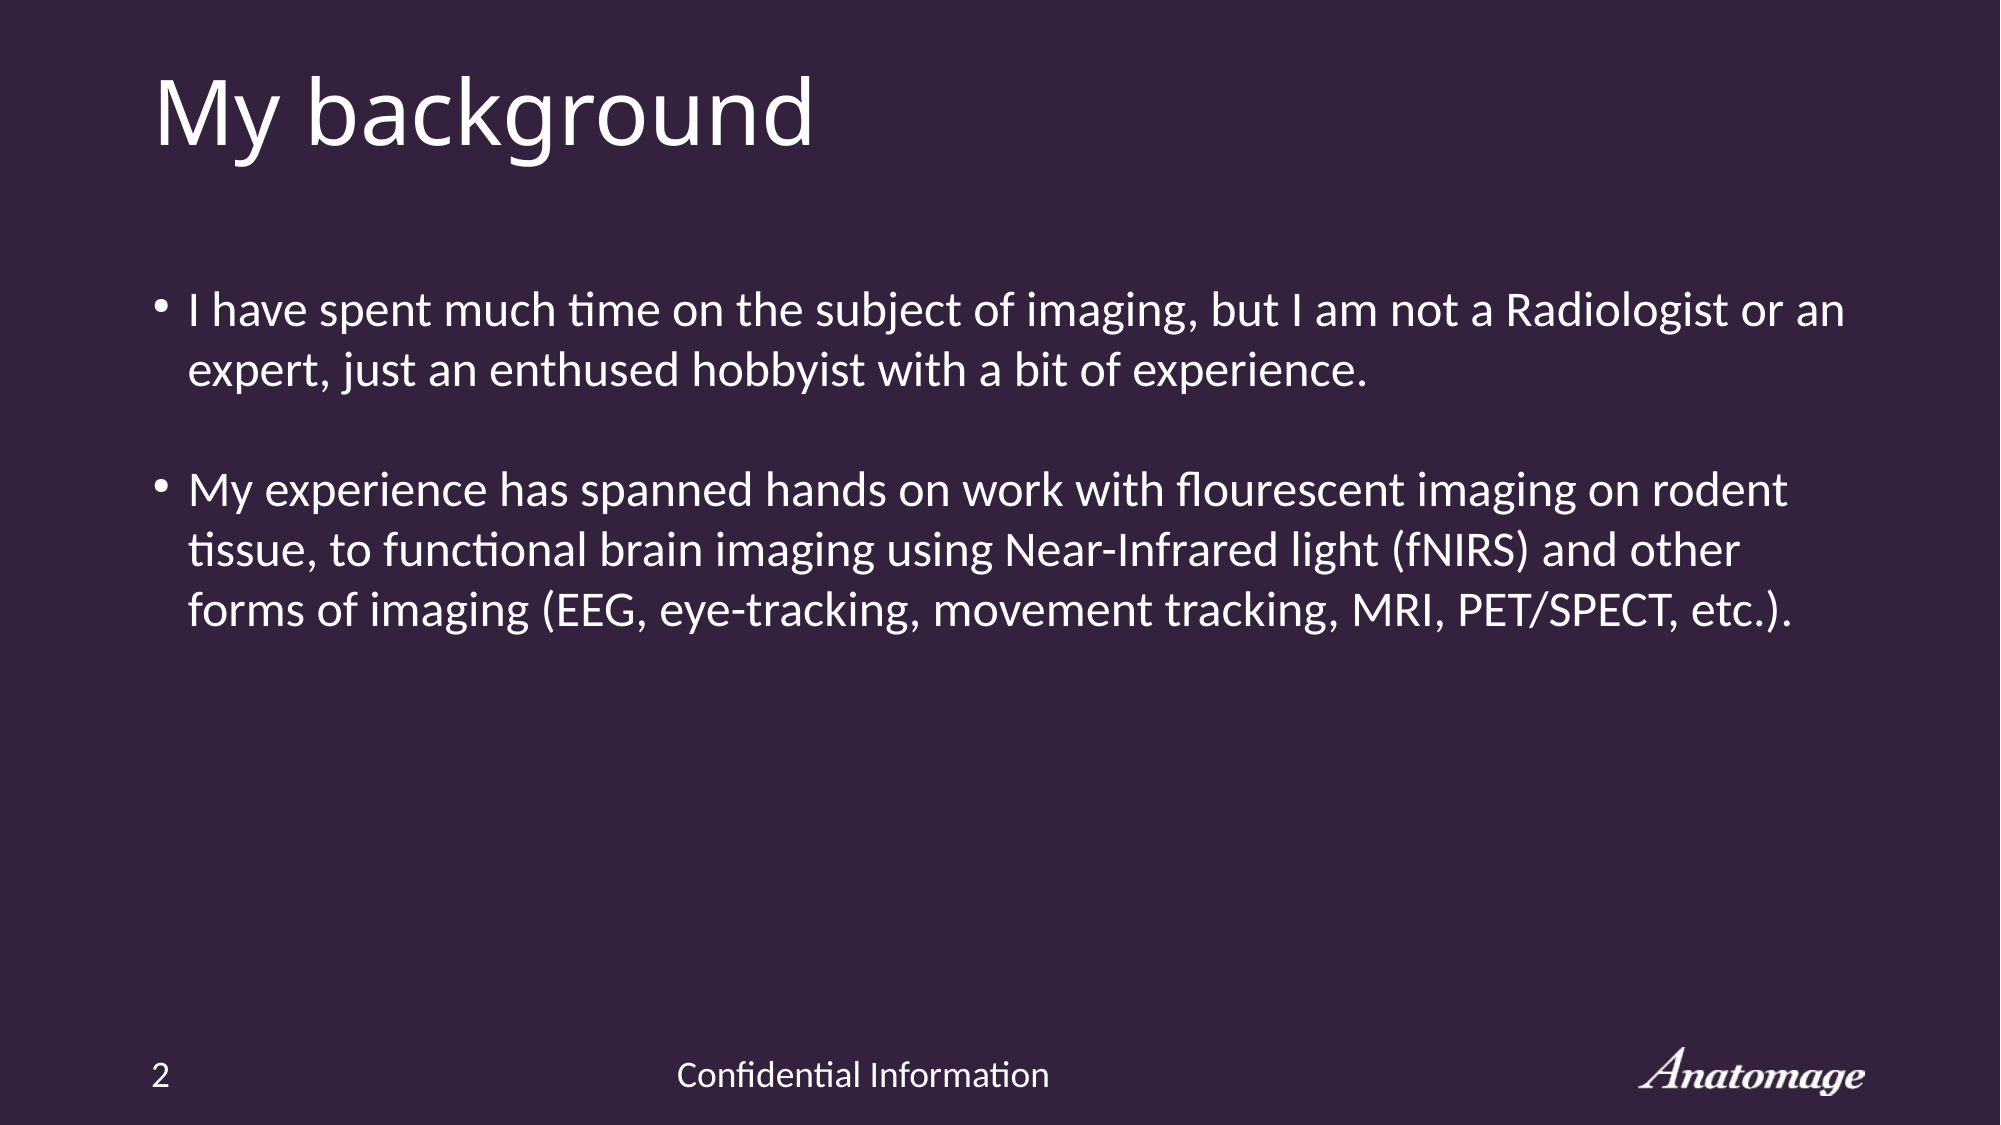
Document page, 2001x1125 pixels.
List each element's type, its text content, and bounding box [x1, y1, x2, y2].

text_box I have spent much time on the subject of imaging, but I am not a Radiologist or an expert, just an enthused hobbyist with a bit of experience. My experience has spanned hands on work with flourescent imaging on rodent tissue, to functional brain imaging using Near-Infrared light (fNIRS) and other forms of imaging (EEG, eye-tracking, movement tracking, MRI, PET/SPECT, etc.). [137, 268, 1876, 916]
picture [1638, 1047, 1865, 1096]
footer Confidential Information [662, 1042, 1338, 1103]
title My background [137, 60, 1863, 269]
slide_number <number> [136, 1042, 587, 1103]
